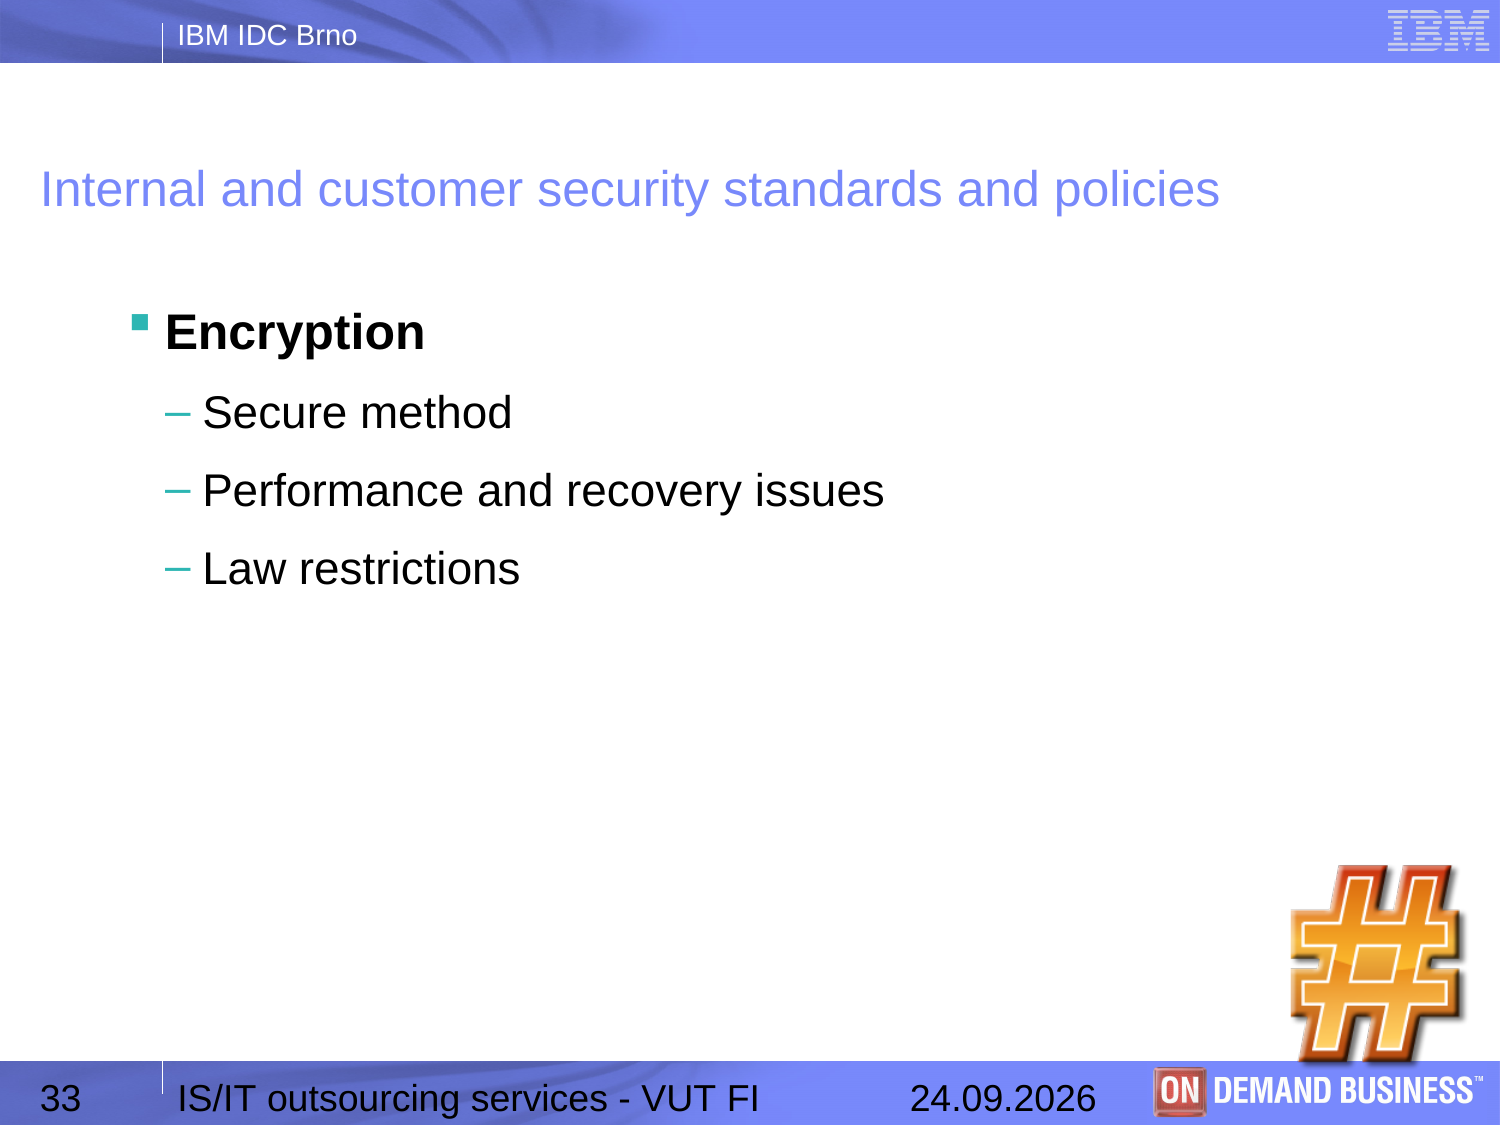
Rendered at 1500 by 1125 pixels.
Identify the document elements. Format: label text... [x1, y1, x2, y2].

list Encryption Secure method Performance and recovery issues Law restrictions [112, 291, 1388, 932]
picture [0, 857, 1500, 1125]
picture [0, 0, 1500, 63]
title Internal and customer security standards and policies [25, 142, 1378, 225]
